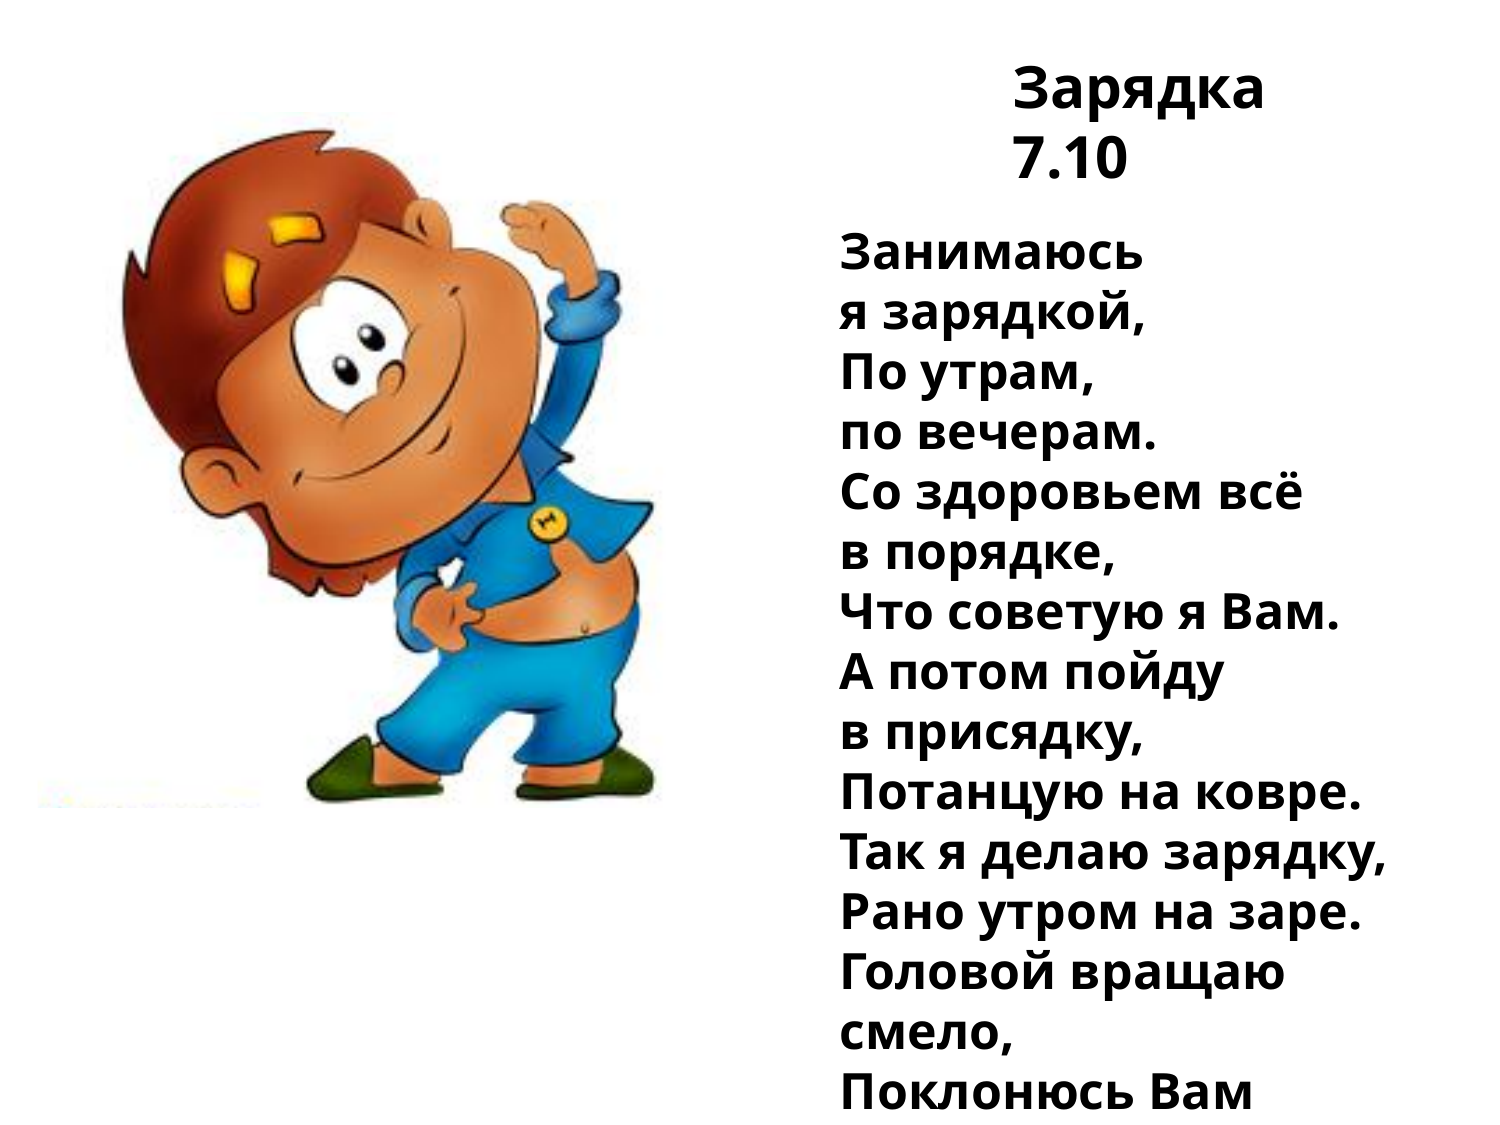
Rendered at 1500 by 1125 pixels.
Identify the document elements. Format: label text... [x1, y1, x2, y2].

text_box Зарядка 7.10 [998, 42, 1413, 198]
text_box Занимаюсь я зарядкой, По утрам, по вечерам. Со здоровьем всё в порядке, Что советую я Вам. А потом пойду в присядку, Потанцую на ковре. Так я делаю зарядку, Рано утром на заре. Головой вращаю смело, Поклонюсь Вам до земли. Дух здоровый, крепче тело, С добрым утром — земляки! [824, 212, 1425, 1125]
picture [37, 112, 735, 808]
